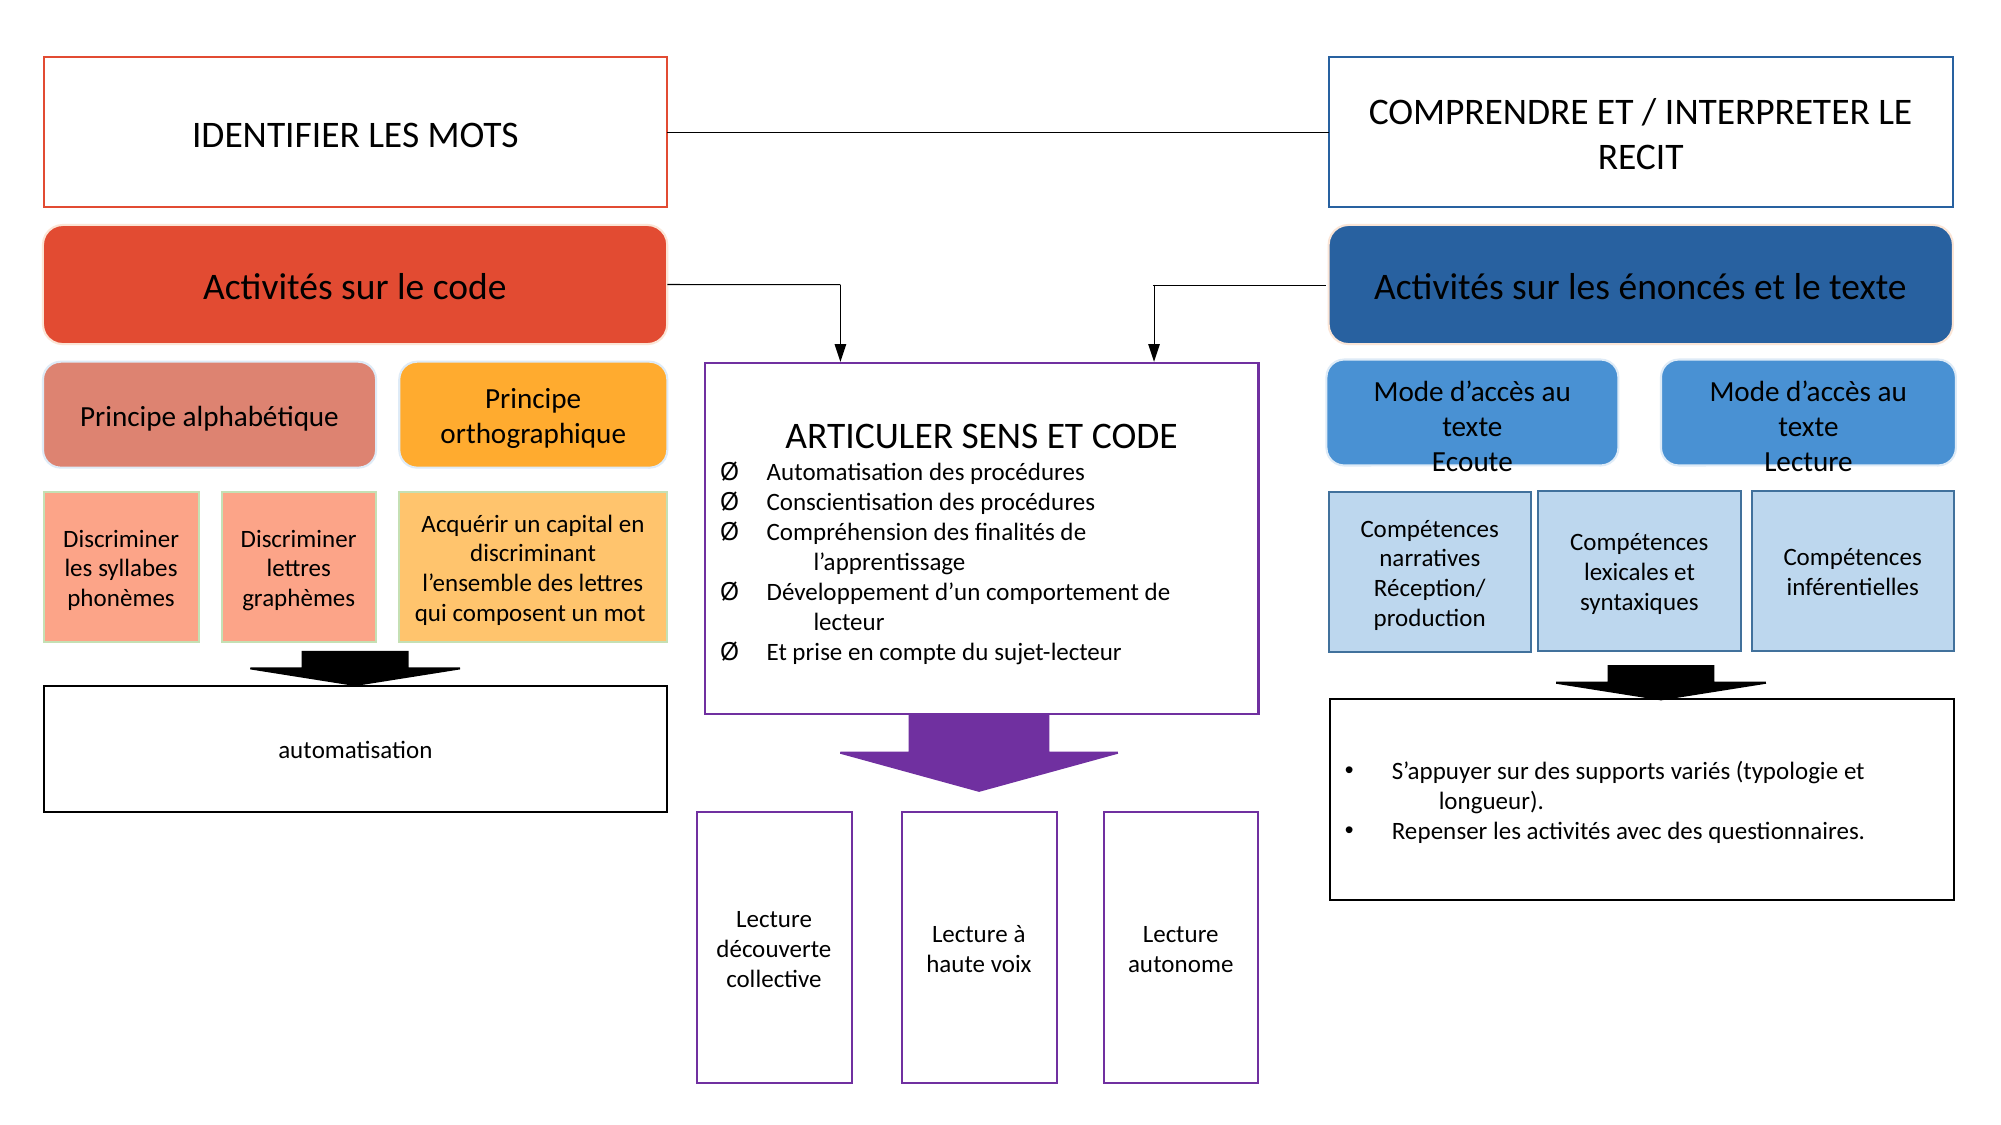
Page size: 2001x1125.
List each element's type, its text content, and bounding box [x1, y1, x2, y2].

text_box Mode d’accès au texte Lecture [1660, 359, 1956, 466]
text_box Activités sur les énoncés et le texte [1328, 224, 1953, 345]
text_box COMPRENDRE ET / INTERPRETER LE RECIT [1329, 57, 1953, 207]
text_box Activités sur le code [42, 224, 668, 345]
text_box [840, 714, 1118, 791]
text_box Lecture autonome [1104, 812, 1258, 1083]
text_box Lecture à haute voix [902, 812, 1057, 1083]
text_box automatisation [44, 686, 667, 812]
text_box Discriminer lettres graphèmes [222, 492, 376, 642]
text_box Principe orthographique [399, 361, 668, 468]
text_box Mode d’accès au texte Ecoute [1326, 359, 1619, 466]
text_box S’appuyer sur des supports variés (typologie et longueur). Repenser les activités avec des questionnaires. [1330, 699, 1954, 900]
text_box Acquérir un capital en discriminant l’ensemble des lettres qui composent un mot [399, 492, 667, 642]
text_box [250, 651, 460, 685]
text_box Compétences lexicales et syntaxiques [1538, 491, 1741, 651]
text_box Compétences inférentielles [1752, 491, 1954, 651]
text_box Compétences narratives Réception/production [1329, 492, 1531, 652]
text_box ARTICULER SENS ET CODE Automatisation des procédures Conscientisation des procédures Compréhension des finalités de l’apprentissage Développement d’un comportement de lecteur Et prise en compte du sujet-lecteur [705, 363, 1259, 714]
text_box IDENTIFIER LES MOTS [44, 57, 667, 207]
text_box Lecture découverte collective [697, 812, 852, 1083]
text_box Discriminer les syllabes phonèmes [44, 492, 199, 642]
text_box [1556, 666, 1766, 700]
text_box Principe alphabétique [42, 361, 377, 468]
